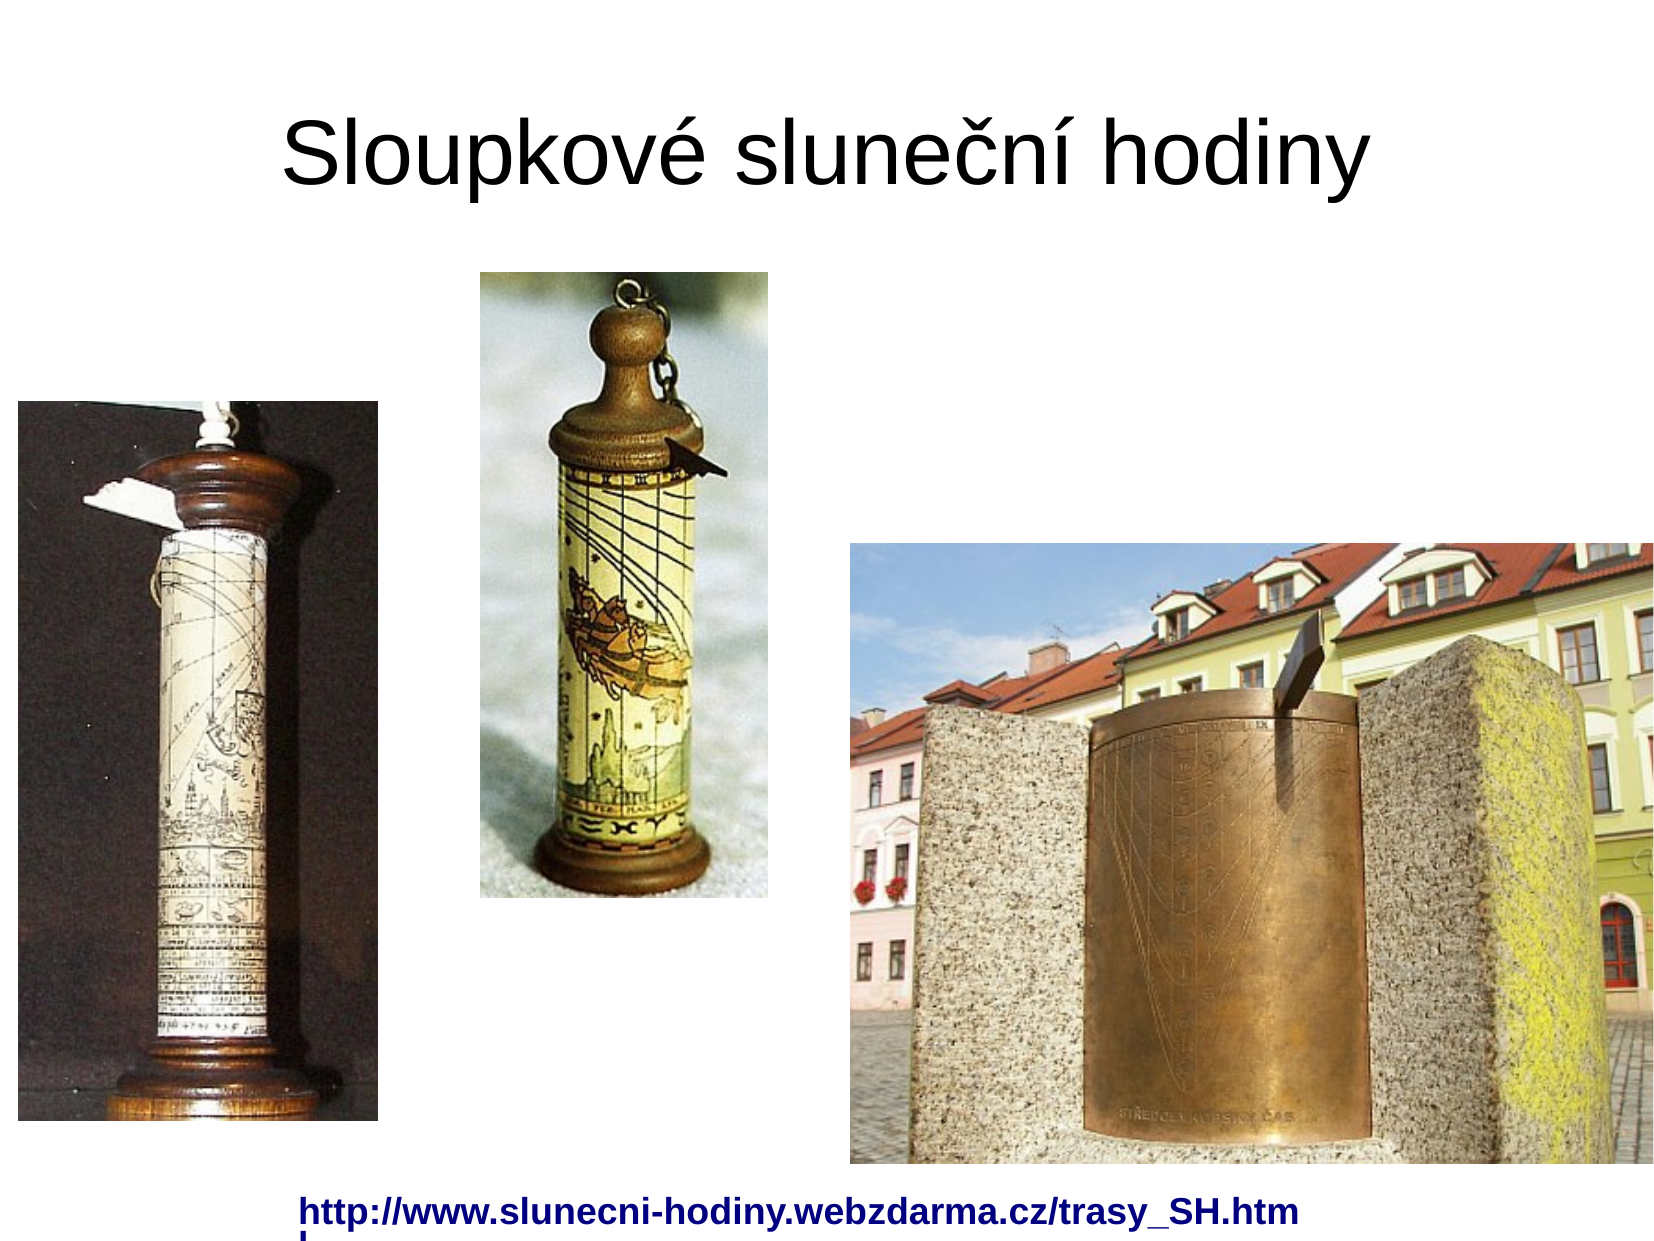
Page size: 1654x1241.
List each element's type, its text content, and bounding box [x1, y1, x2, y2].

text_box http://www.slunecni-hodiny.webzdarma.cz/trasy_SH.html [283, 1183, 1327, 1241]
title Sloupkové sluneční hodiny [82, 49, 1571, 257]
picture [18, 401, 378, 1121]
picture [850, 543, 1654, 1164]
picture [480, 272, 768, 898]
